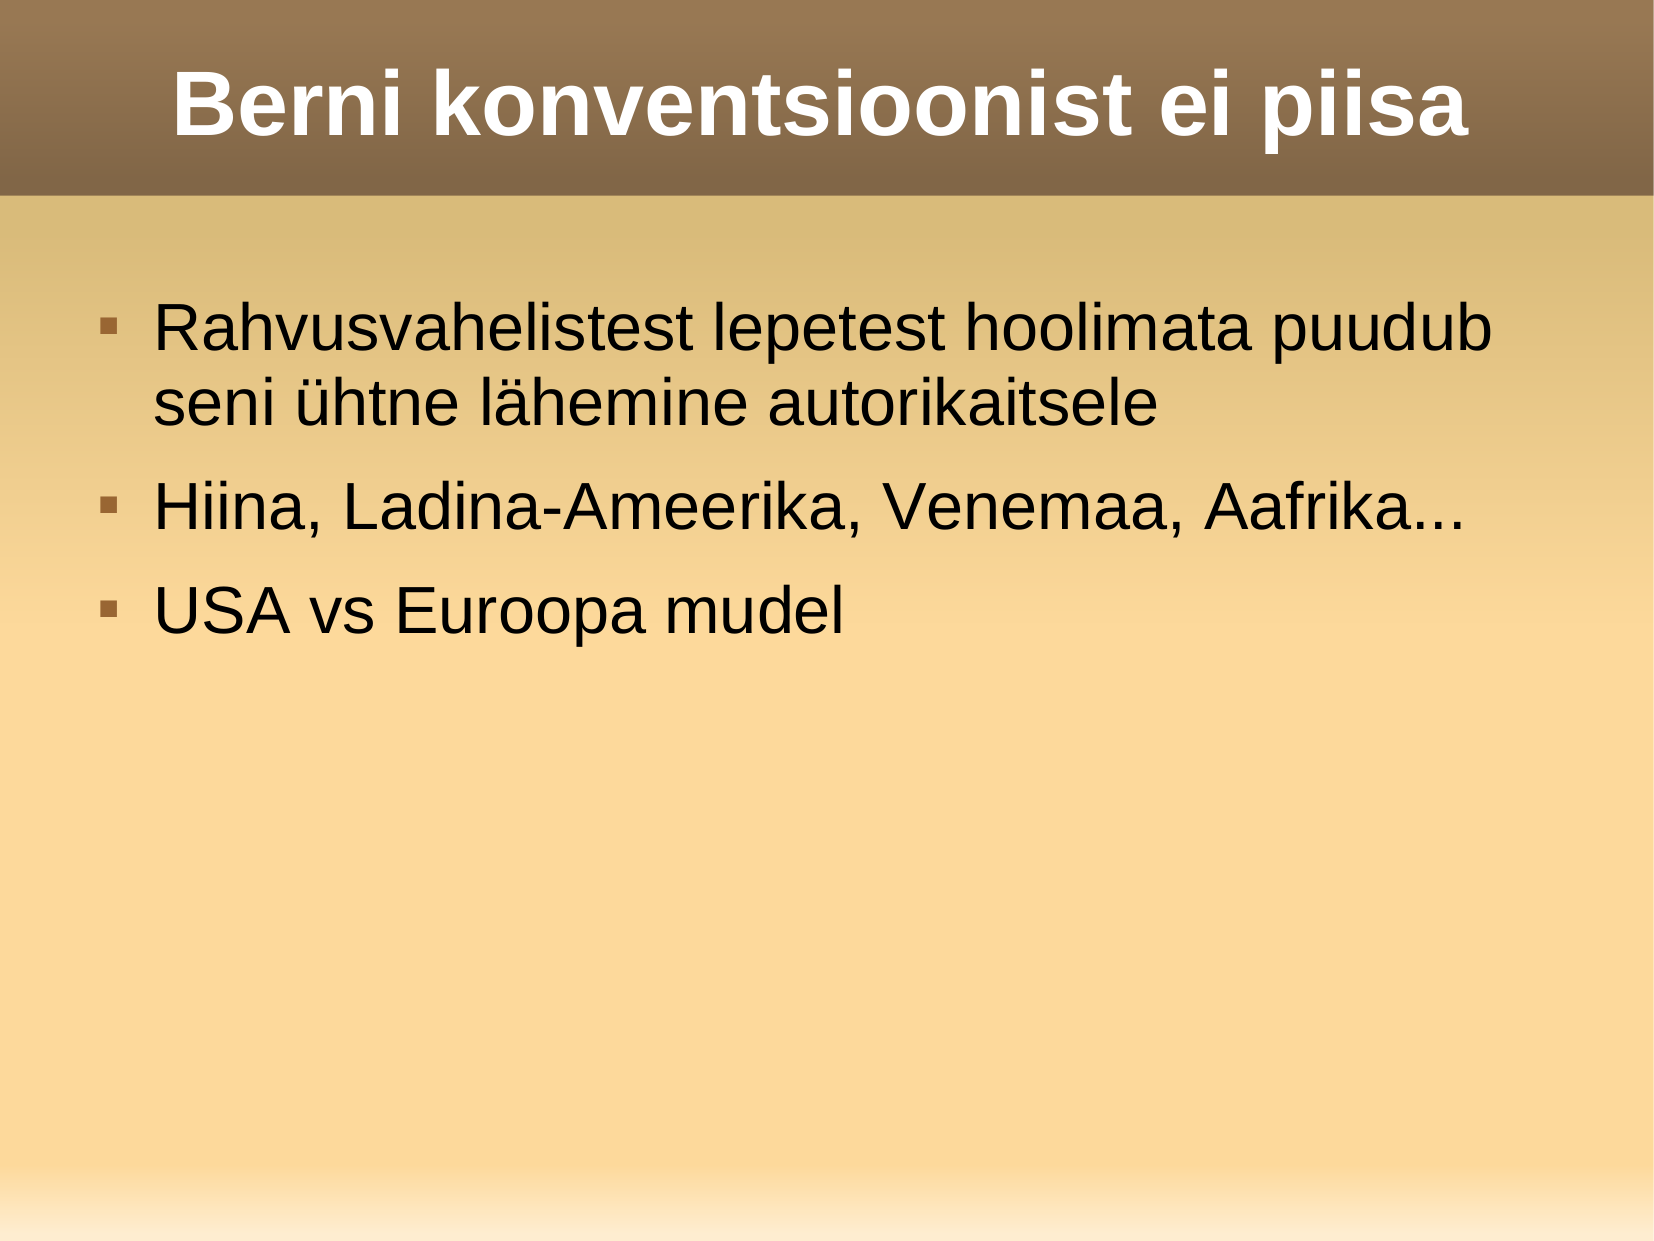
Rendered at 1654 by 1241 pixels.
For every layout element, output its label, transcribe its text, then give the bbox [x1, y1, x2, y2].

list Rahvusvahelistest lepetest hoolimata puudub seni ühtne lähemine autorikaitsele Hiina, Ladina-Ameerika, Venemaa, Aafrika... USA vs Euroopa mudel [82, 290, 1571, 1094]
picture [0, 0, 1654, 1241]
title Berni konventsioonist ei piisa [76, 7, 1565, 200]
